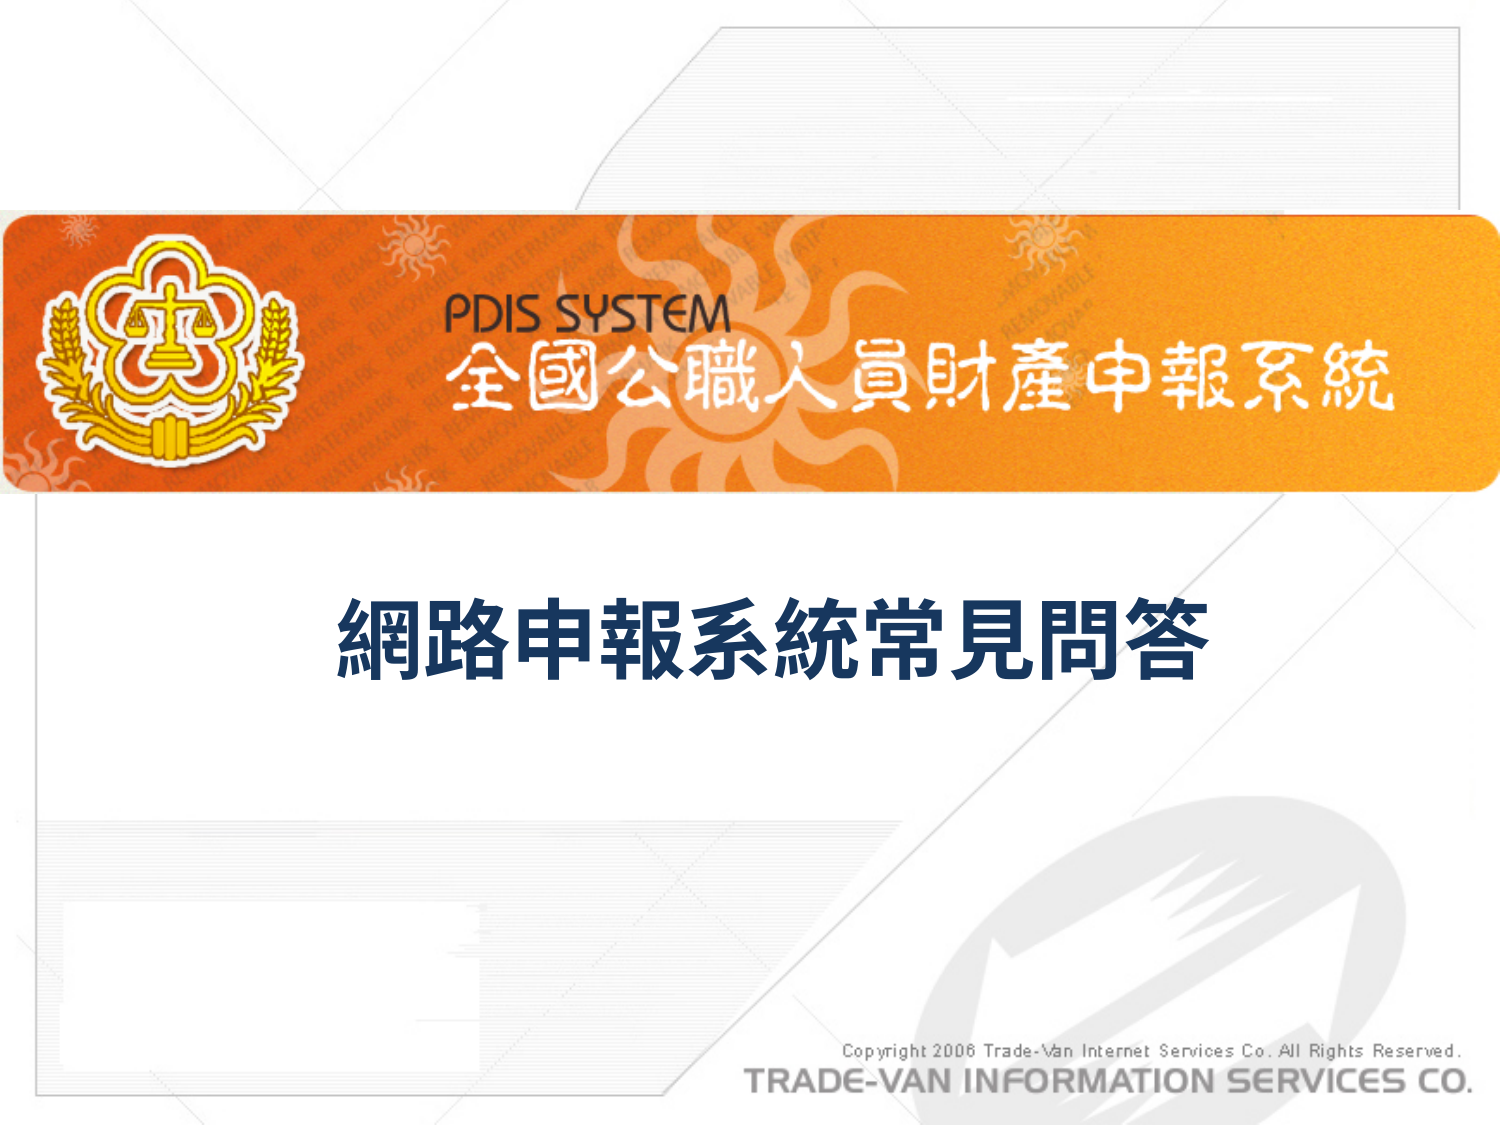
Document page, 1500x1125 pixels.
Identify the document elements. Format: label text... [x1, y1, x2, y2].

picture [0, 0, 1500, 1125]
text_box 網路申報系統常見問答 [105, 576, 1442, 698]
